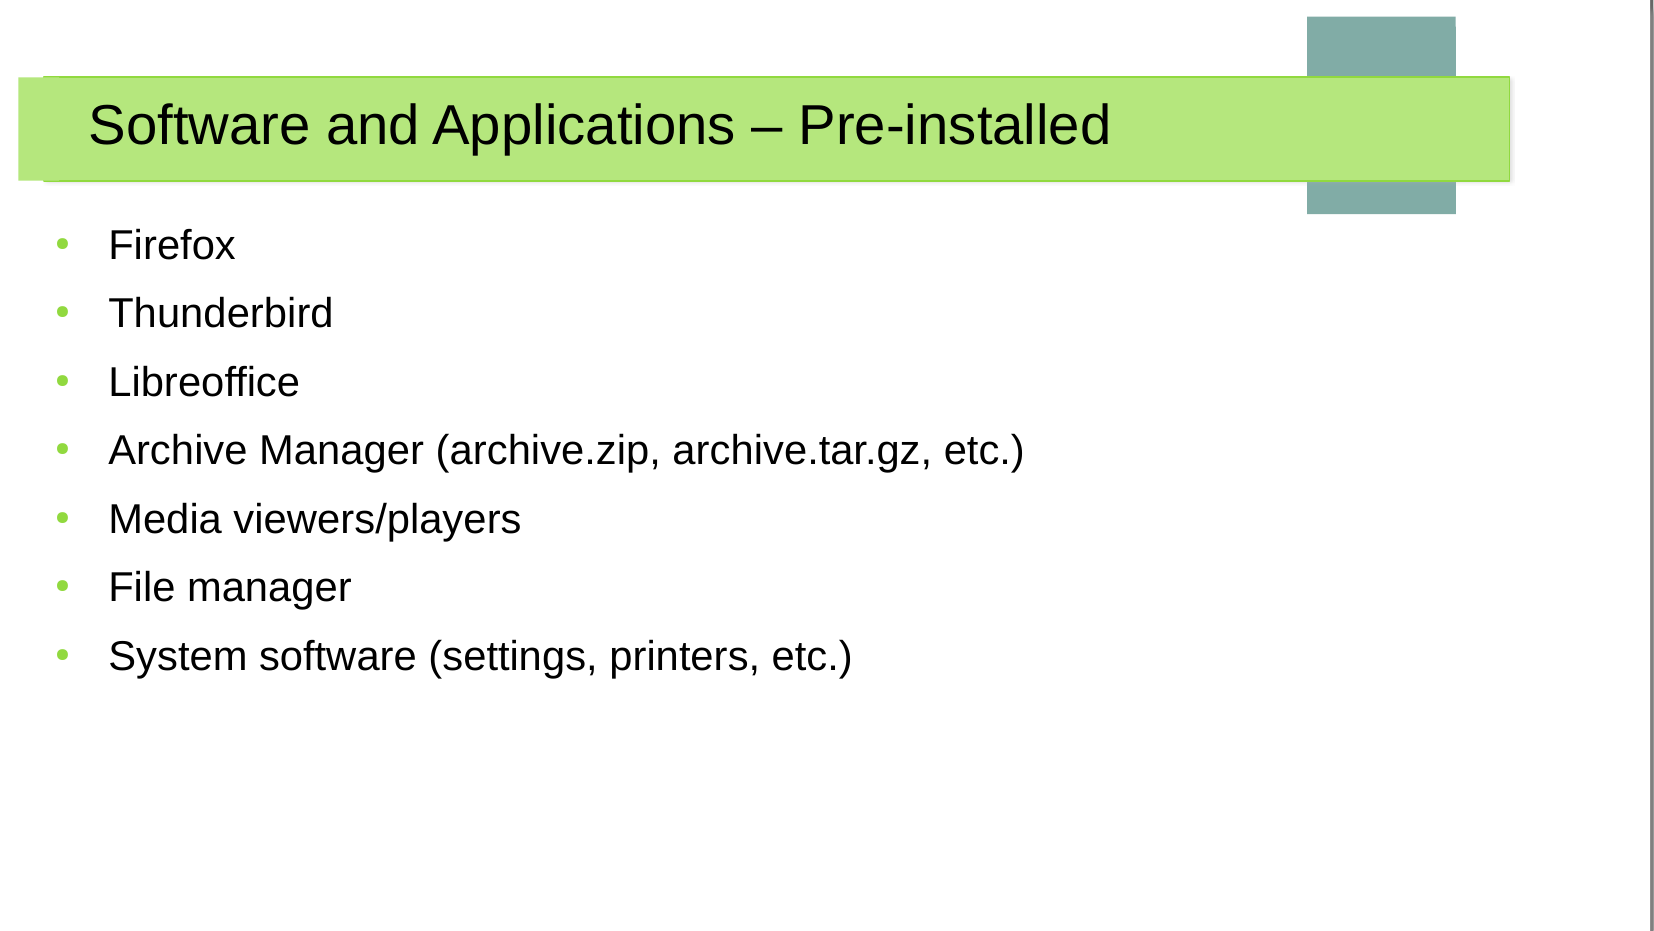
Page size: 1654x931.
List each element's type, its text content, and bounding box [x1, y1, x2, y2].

title Software and Applications – Pre-installed [88, 73, 1506, 178]
list Firefox Thunderbird Libreoffice Archive Manager (archive.zip, archive.tar.gz, etc.) Media viewers/players File manager System software (settings, printers, etc.) [37, 221, 1613, 901]
